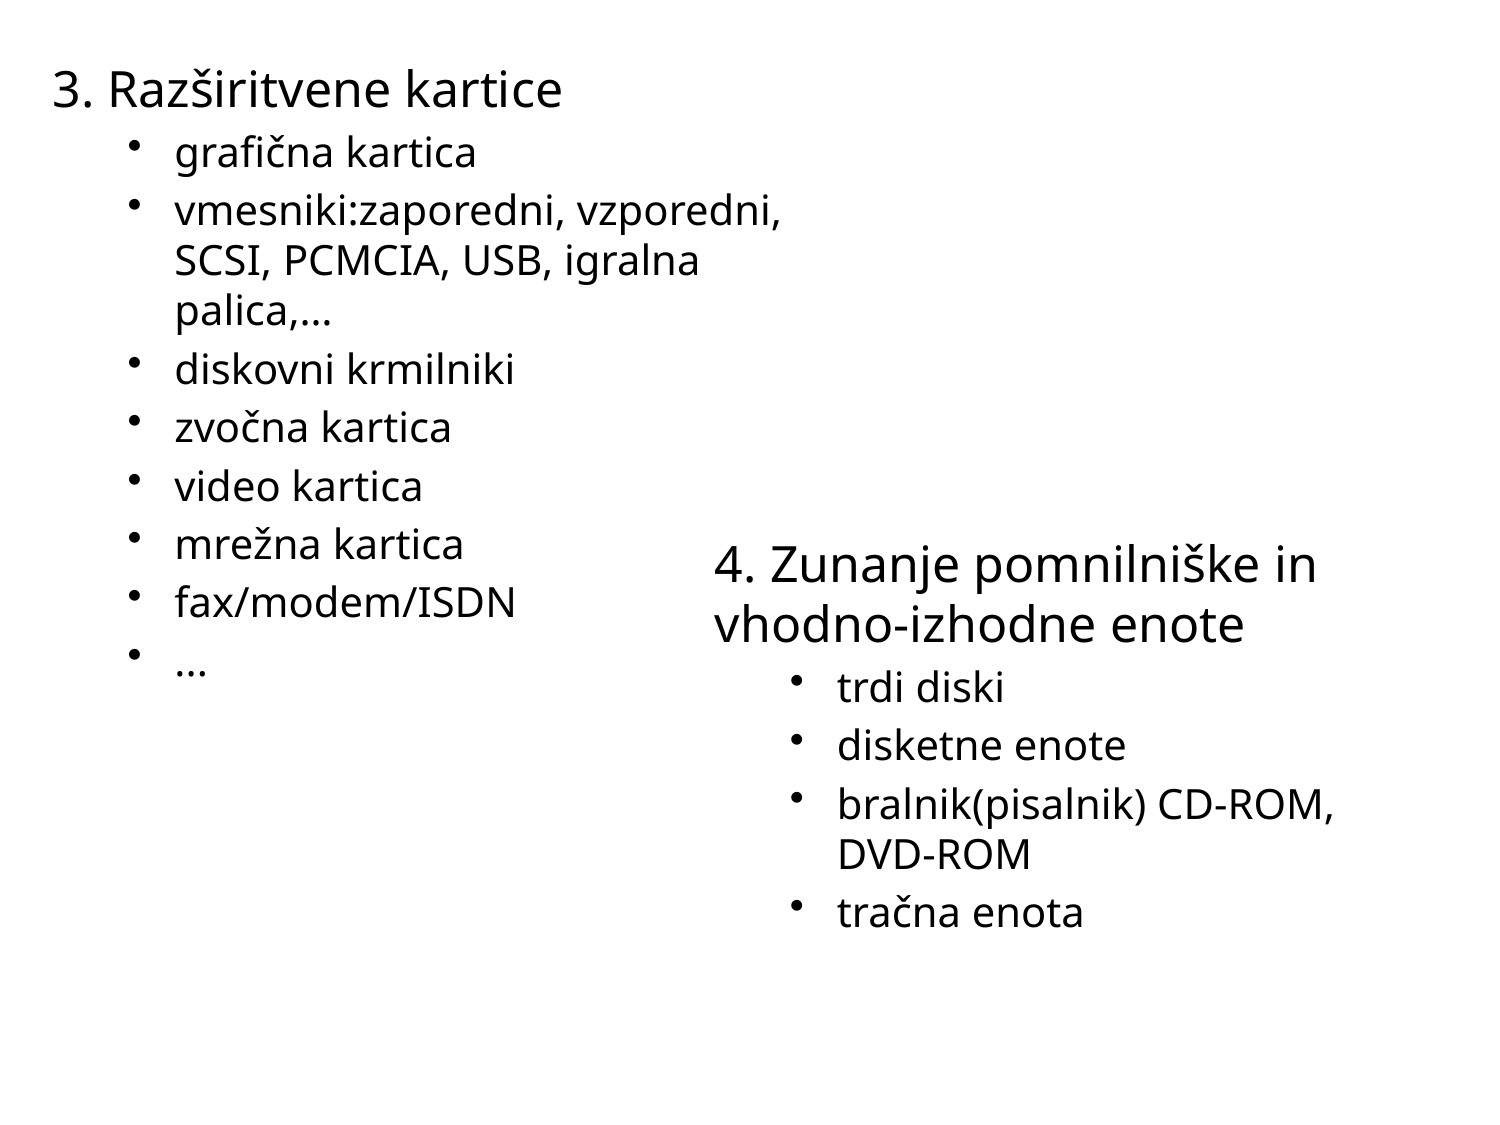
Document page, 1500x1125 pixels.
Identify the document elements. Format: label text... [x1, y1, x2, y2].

list 4. Zunanje pomnilniške in vhodno-izhodne enote trdi diski disketne enote bralnik(pisalnik) CD-ROM, DVD-ROM tračna enota [699, 525, 1413, 1025]
list 3. Razširitvene kartice grafična kartica vmesniki:zaporedni, vzporedni, SCSI, PCMCIA, USB, igralna palica,… diskovni krmilniki zvočna kartica video kartica mrežna kartica fax/modem/ISDN ... [37, 50, 850, 725]
